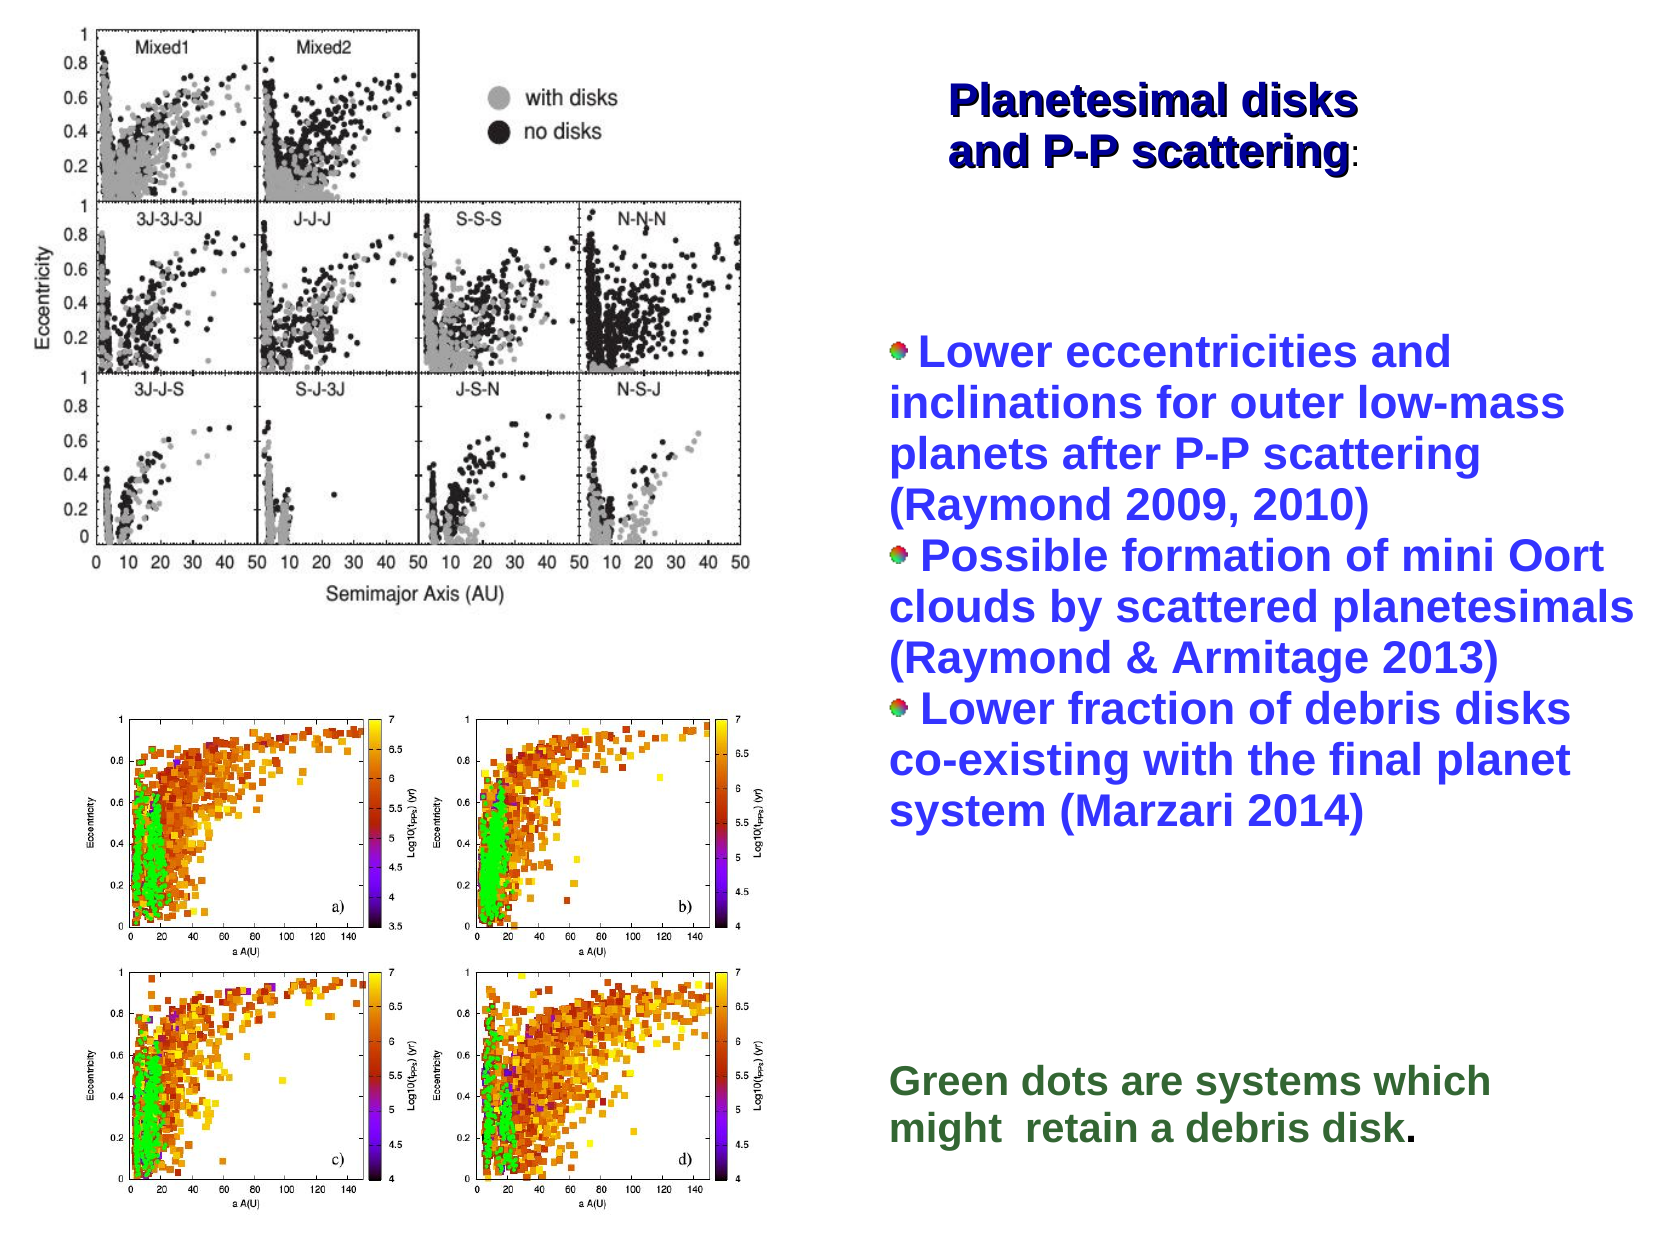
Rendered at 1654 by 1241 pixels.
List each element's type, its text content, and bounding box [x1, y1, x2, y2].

text_box Lower eccentricities and inclinations for outer low-mass planets after P-P scattering (Raymond 2009, 2010) Possible formation of mini Oort clouds by scattered planetesimals (Raymond & Armitage 2013) Lower fraction of debris disks co-existing with the final planet system (Marzari 2014) [874, 318, 1654, 845]
picture [70, 695, 780, 1217]
picture [4, 6, 780, 615]
text_box Planetesimal disks and P-P scattering: [933, 66, 1465, 184]
text_box Green dots are systems which might retain a debris disk. [874, 1051, 1524, 1159]
